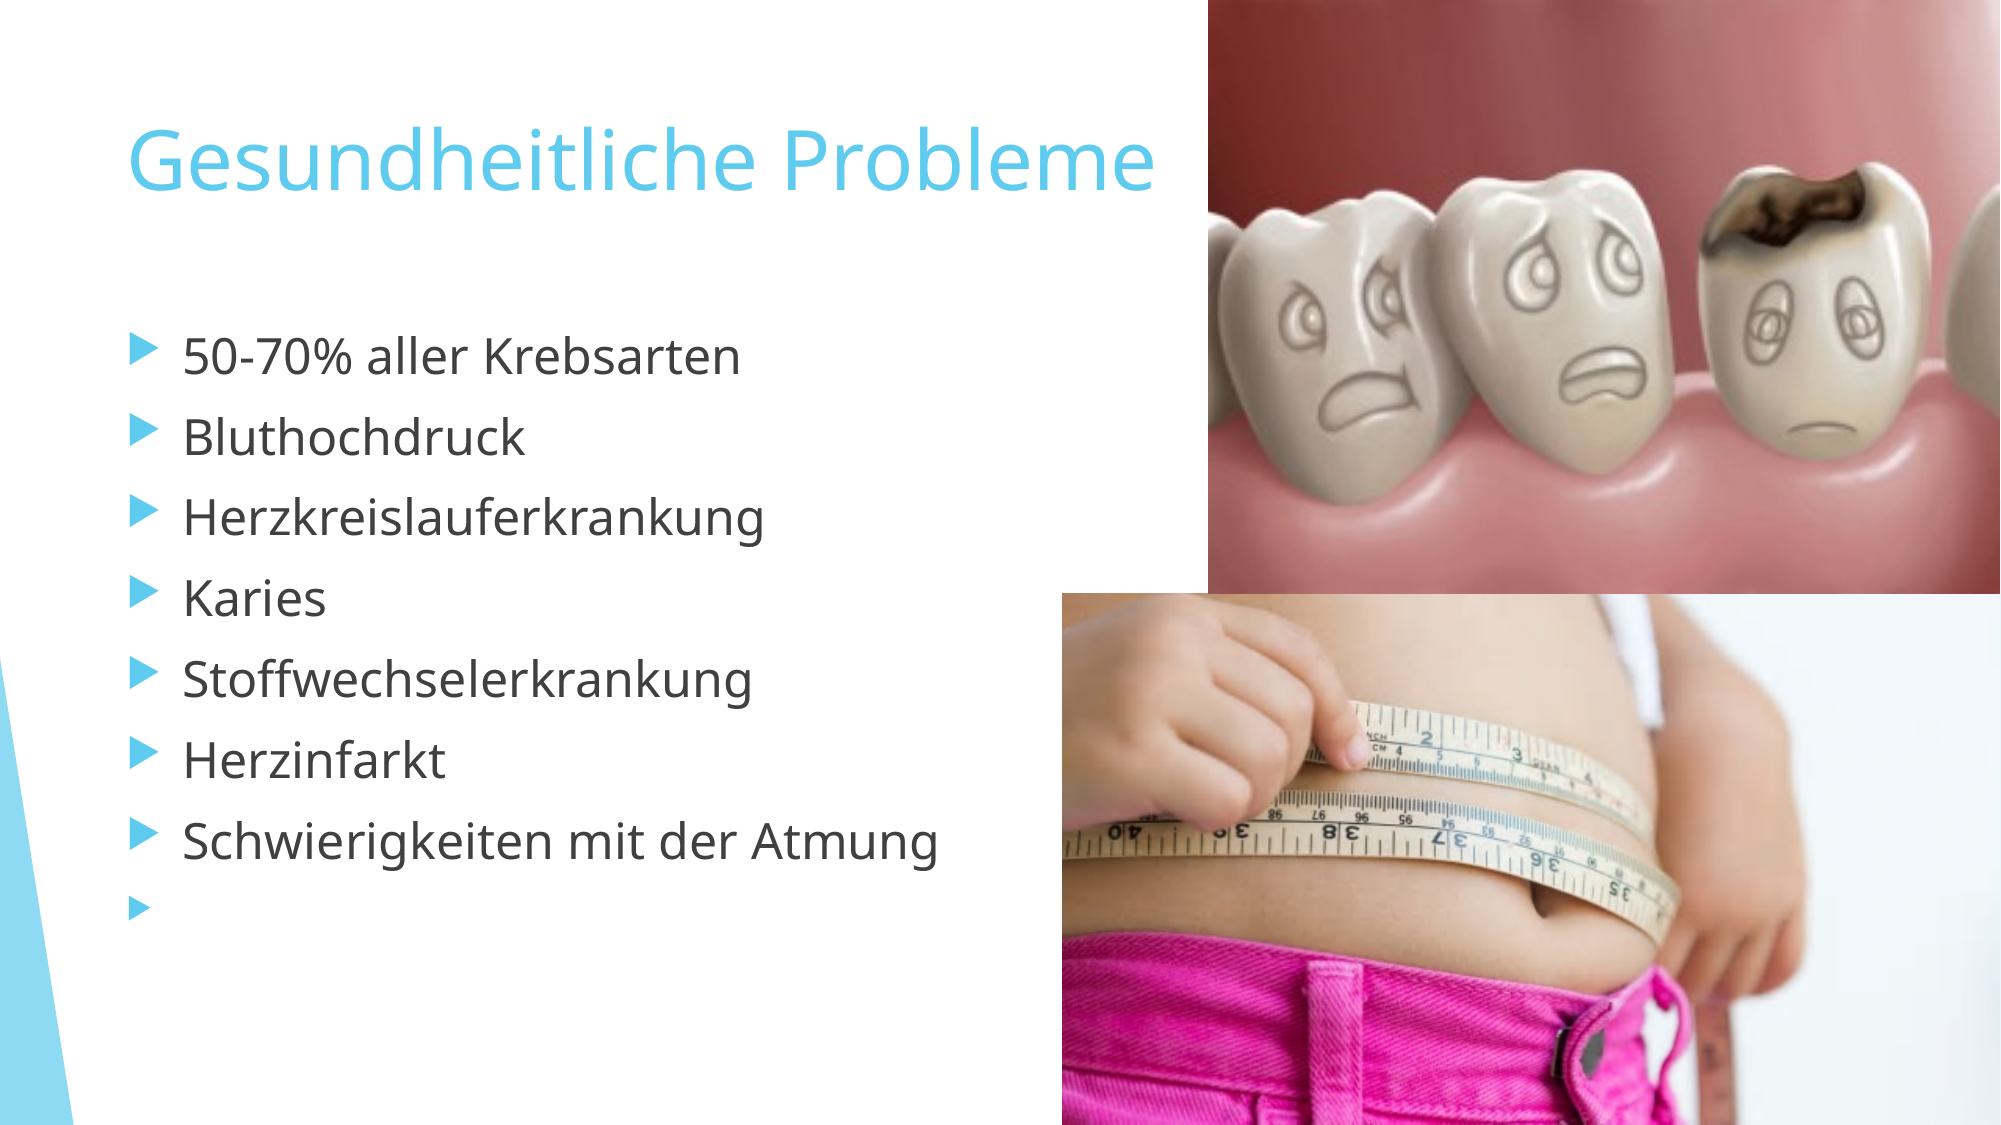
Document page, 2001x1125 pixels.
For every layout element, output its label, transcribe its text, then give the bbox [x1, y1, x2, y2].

picture [1062, 0, 2000, 1125]
title Gesundheitliche Probleme [111, 99, 1208, 316]
list 50-70% aller Krebsarten Bluthochdruck Herzkreislauferkrankung Karies Stoffwechselerkrankung Herzinfarkt Schwierigkeiten mit der Atmung [111, 316, 1208, 954]
